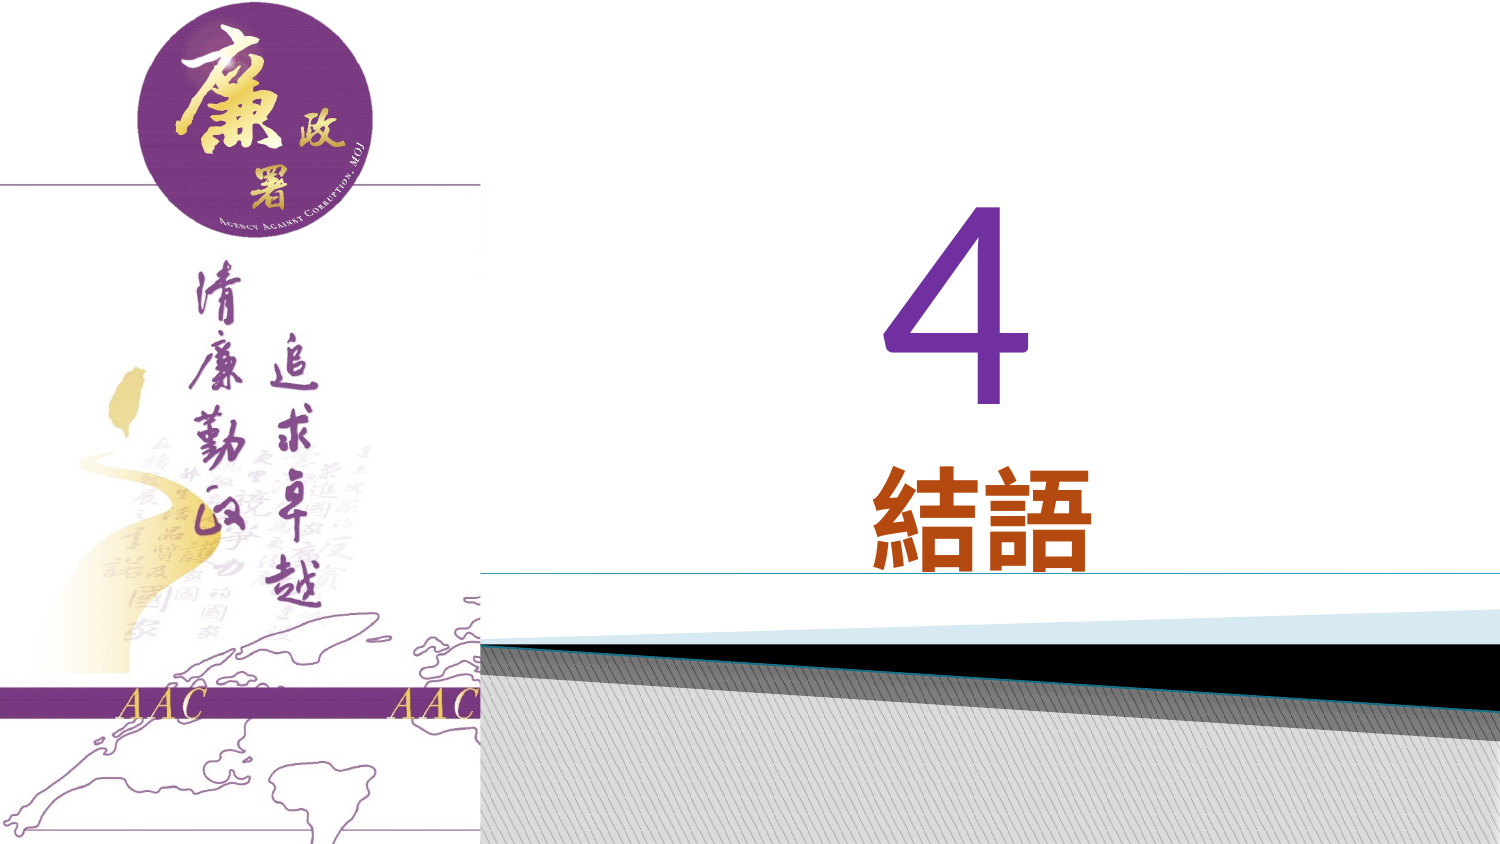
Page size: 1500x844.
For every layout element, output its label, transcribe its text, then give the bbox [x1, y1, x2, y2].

text_box 結語 [595, 442, 1370, 668]
picture [0, 0, 1500, 844]
text_box 4 [863, 91, 1033, 442]
